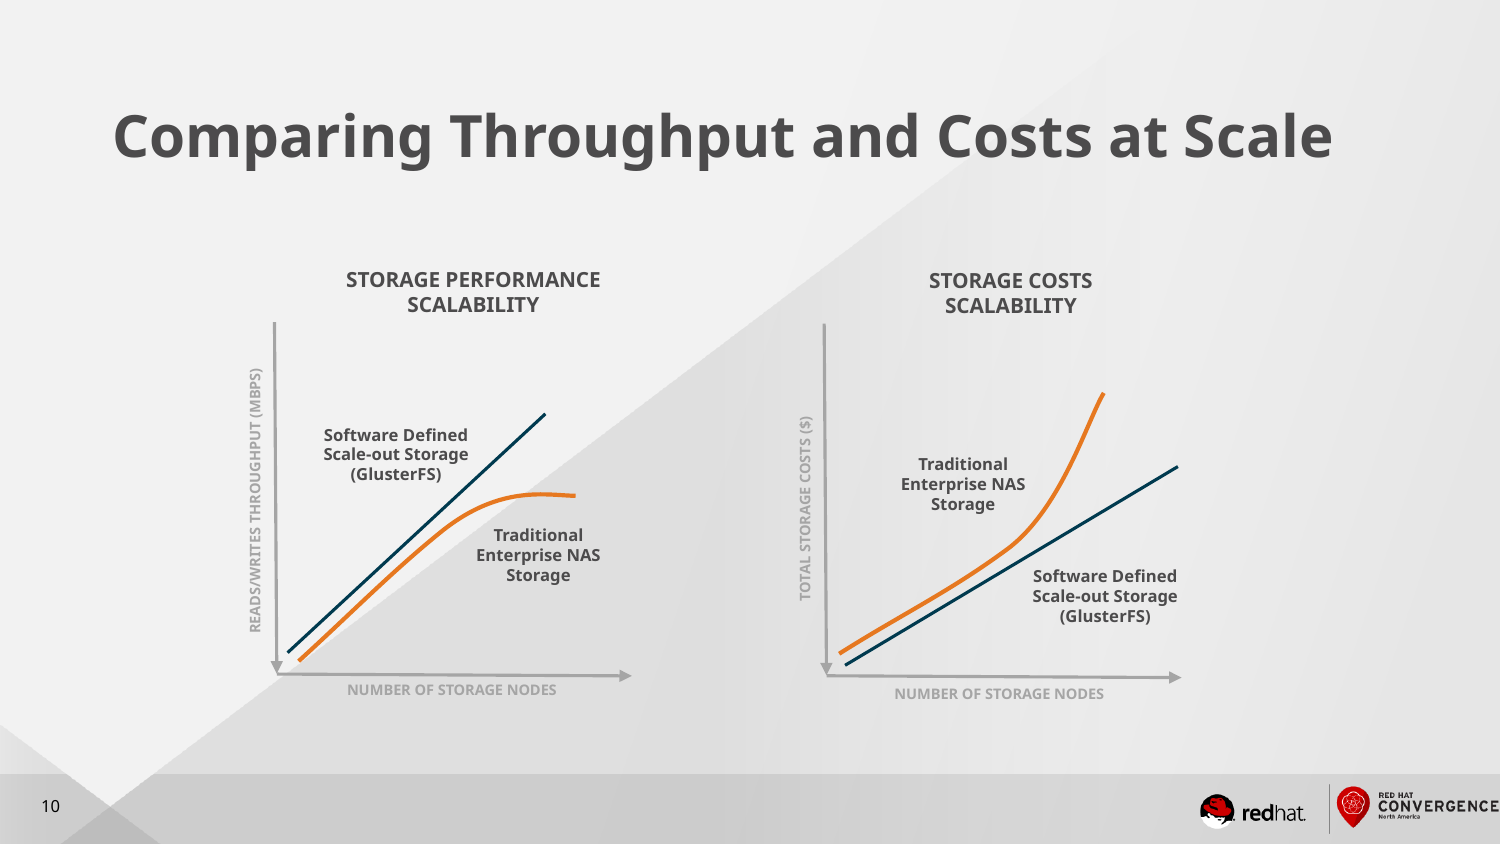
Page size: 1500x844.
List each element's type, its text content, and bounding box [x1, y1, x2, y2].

text_box STORAGE PERFORMANCE SCALABILITY [312, 258, 635, 325]
text_box NUMBER OF STORAGE NODES [838, 677, 1161, 711]
text_box STORAGE COSTS SCALABILITY [849, 260, 1172, 326]
title Comparing Throughput and Costs at Scale [112, 0, 1388, 169]
picture [0, 0, 1500, 844]
slide_number <number> [0, 786, 75, 832]
text_box READS/WRITES THROUGHPUT (MBPS) [238, 323, 272, 678]
text_box Software Defined Scale-out Storage (GlusterFS) [299, 416, 493, 493]
text_box NUMBER OF STORAGE NODES [290, 673, 613, 707]
text_box Traditional Enterprise NAS Storage [881, 446, 1046, 522]
text_box Traditional Enterprise NAS Storage [457, 517, 620, 594]
text_box Software Defined Scale-out Storage (GlusterFS) [1008, 558, 1202, 634]
text_box TOTAL STORAGE COSTS ($) [788, 347, 822, 670]
